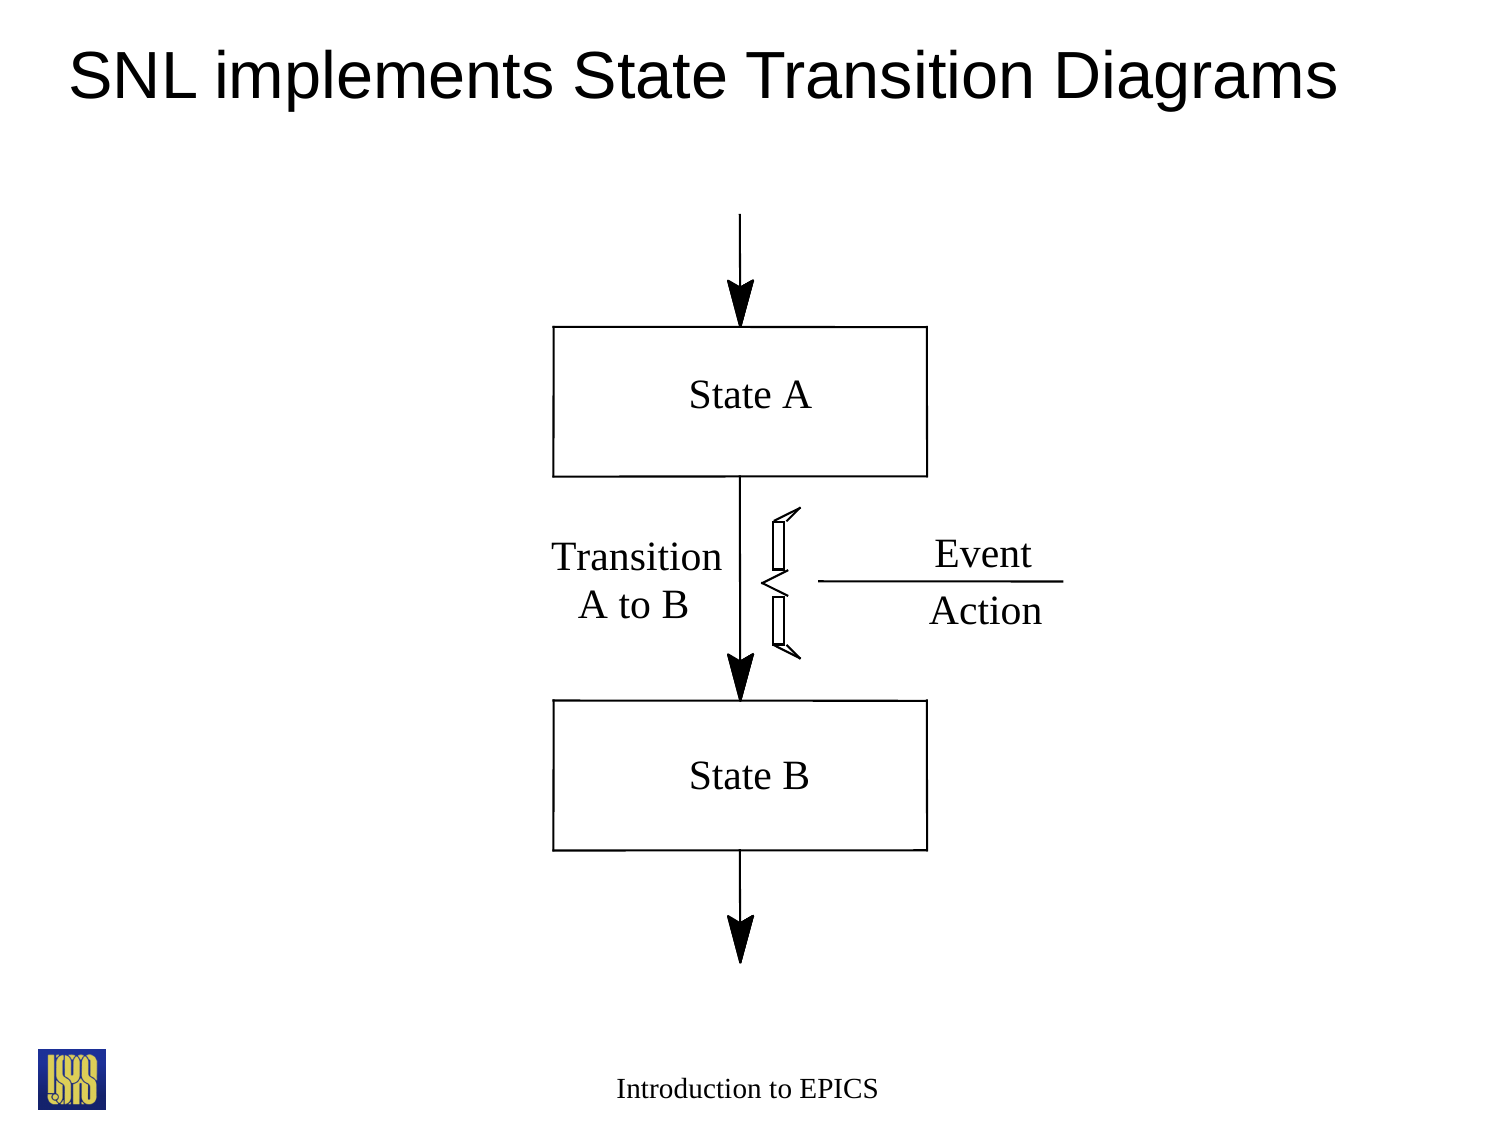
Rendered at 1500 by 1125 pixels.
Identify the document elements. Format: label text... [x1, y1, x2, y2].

text_box Transition [535, 521, 739, 587]
text_box [728, 916, 753, 963]
text_box [728, 654, 753, 701]
title SNL implements State Transition Diagrams [18, 29, 1489, 121]
text_box Action [913, 575, 1058, 641]
text_box Event [919, 518, 1048, 575]
text_box [728, 280, 753, 327]
text_box State B [673, 740, 826, 806]
picture [38, 1049, 106, 1110]
text_box State A [673, 359, 828, 425]
text_box A to B [562, 569, 705, 635]
